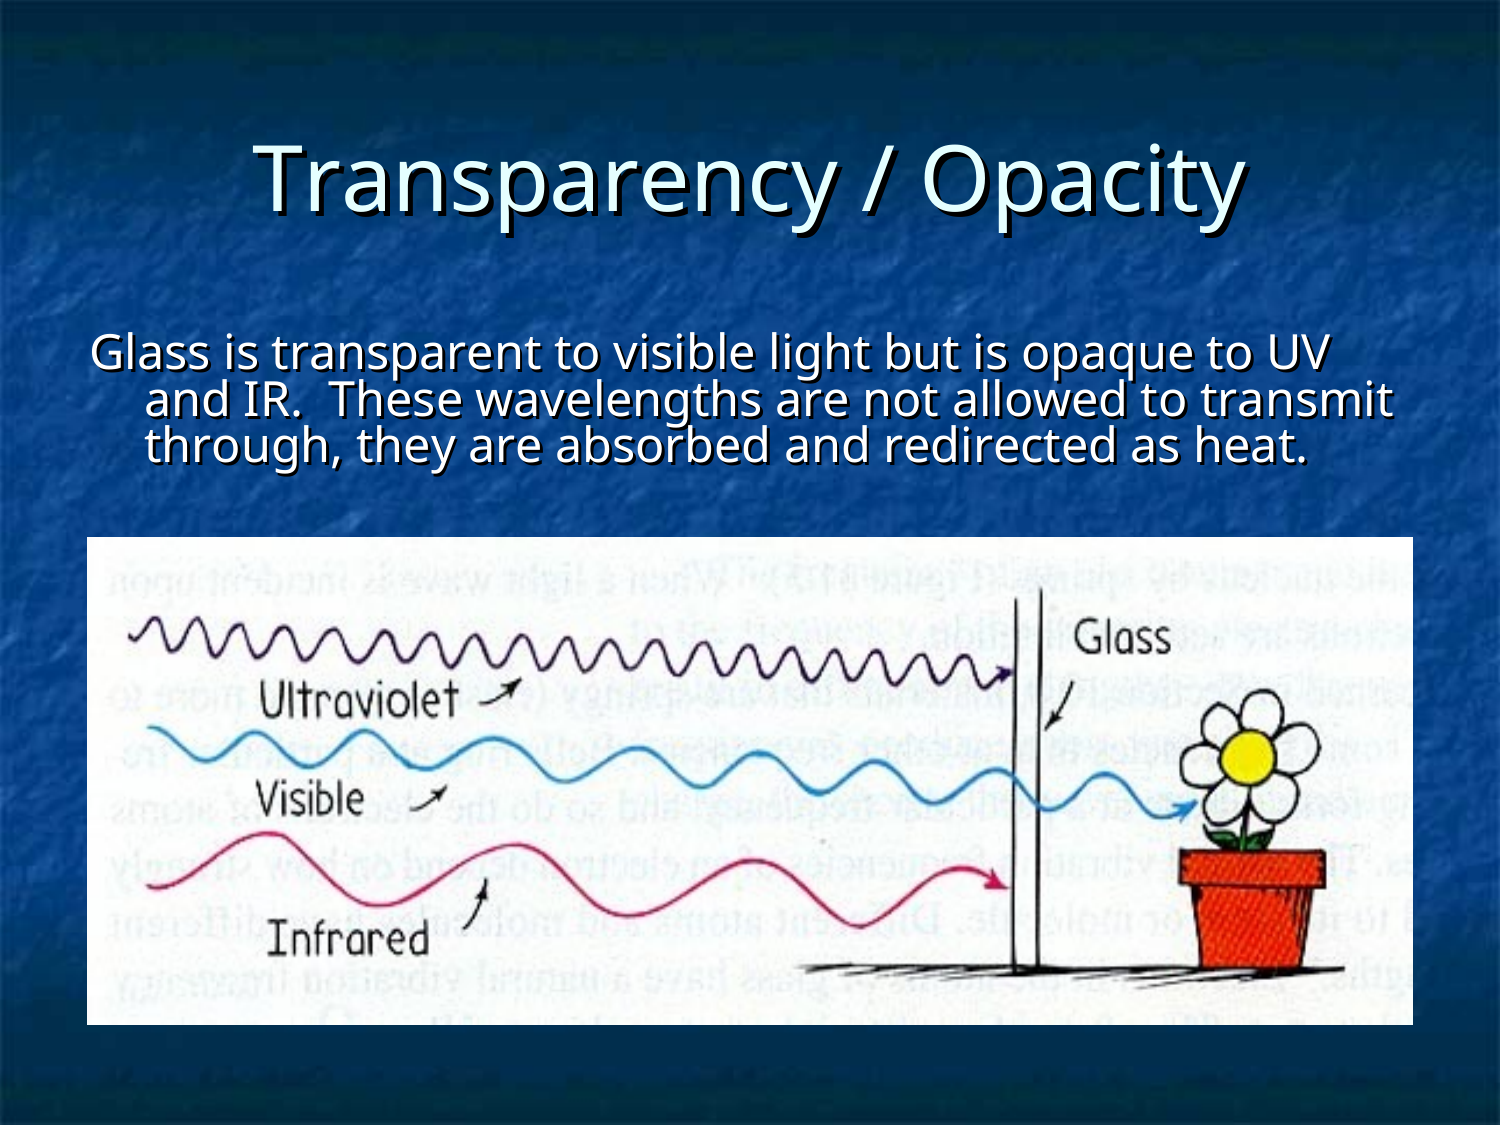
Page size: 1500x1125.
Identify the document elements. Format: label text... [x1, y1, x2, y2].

title Transparency / Opacity [75, 62, 1426, 288]
list Glass is transparent to visible light but is opaque to UV and IR. These wavelengths are not allowed to transmit through, they are absorbed and redirected as heat. [75, 324, 1426, 488]
picture [0, 0, 1500, 1125]
